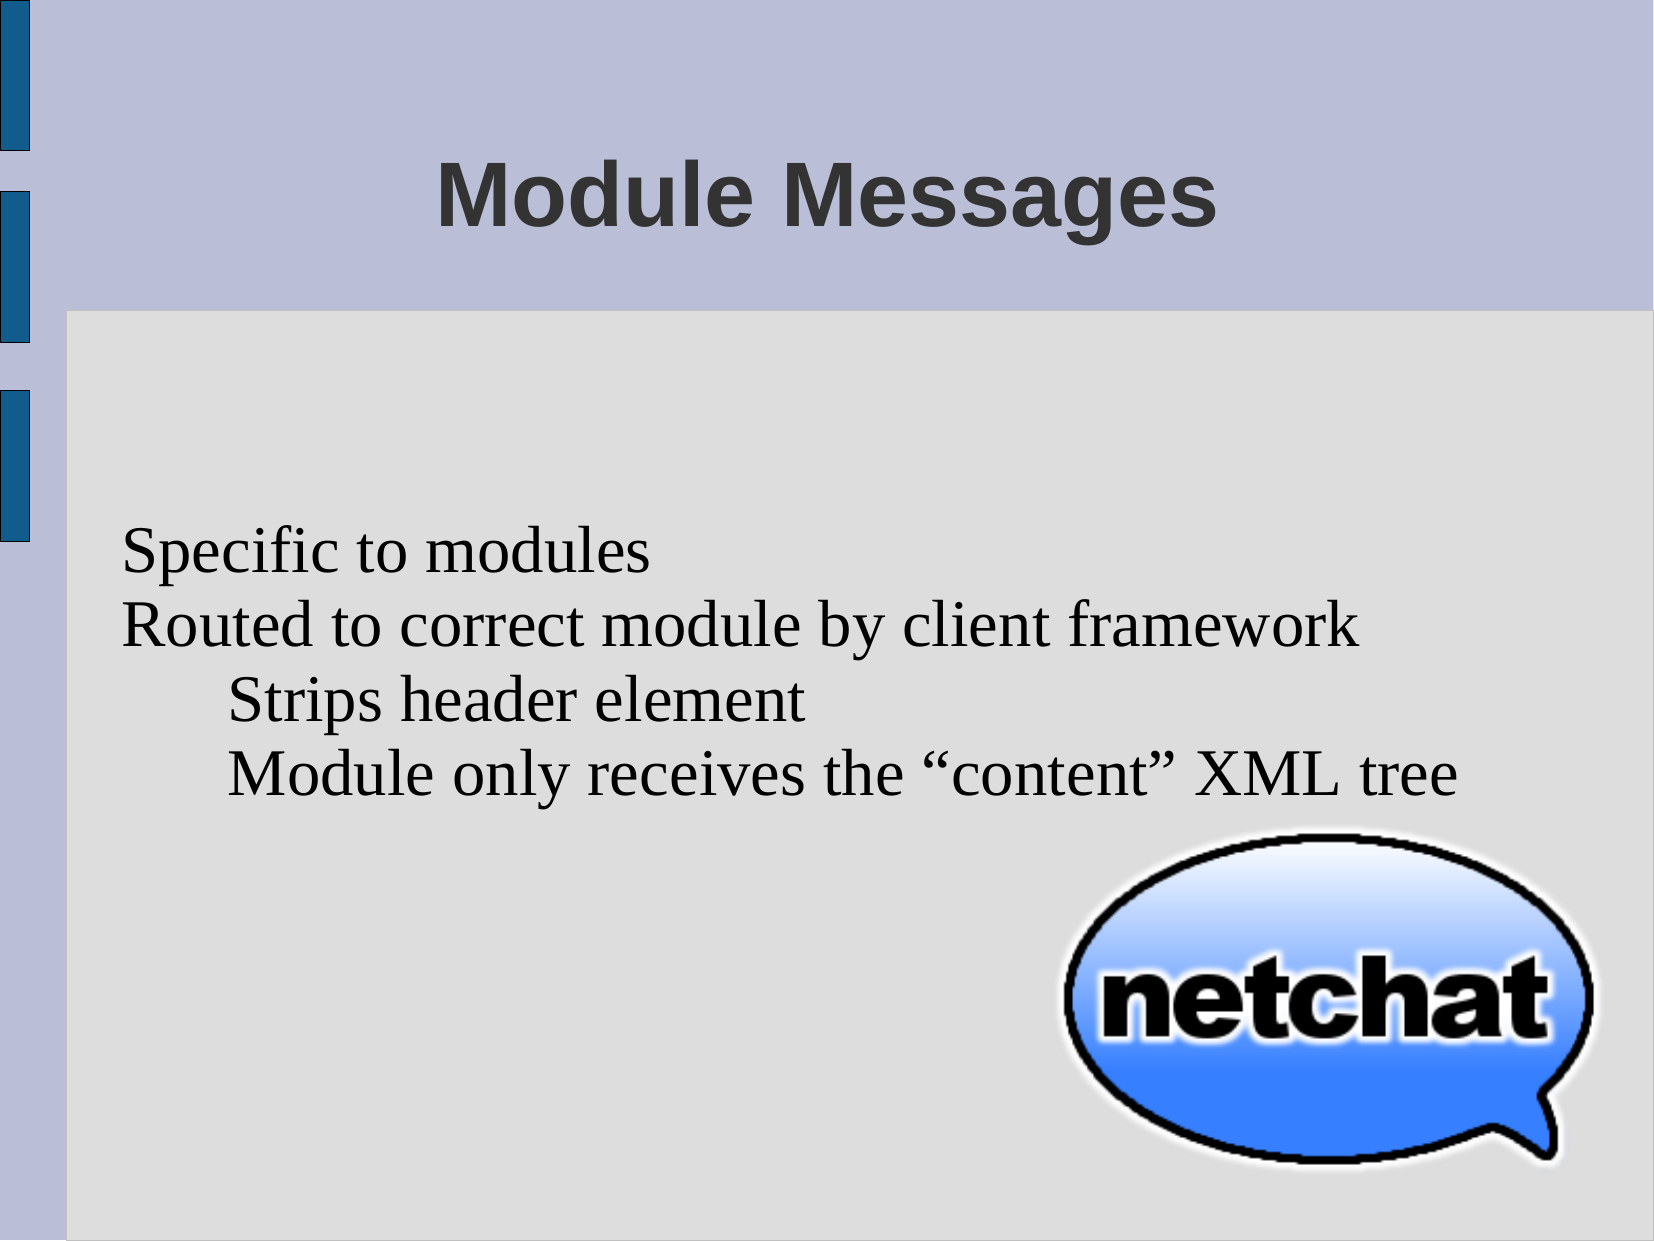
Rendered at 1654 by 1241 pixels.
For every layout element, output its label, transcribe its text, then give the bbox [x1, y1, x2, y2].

picture [1050, 824, 1613, 1200]
subtitle Specific to modules Routed to correct module by client framework Strips header element Module only receives the “content” XML tree [121, 344, 1534, 1127]
title Module Messages [121, 91, 1534, 299]
